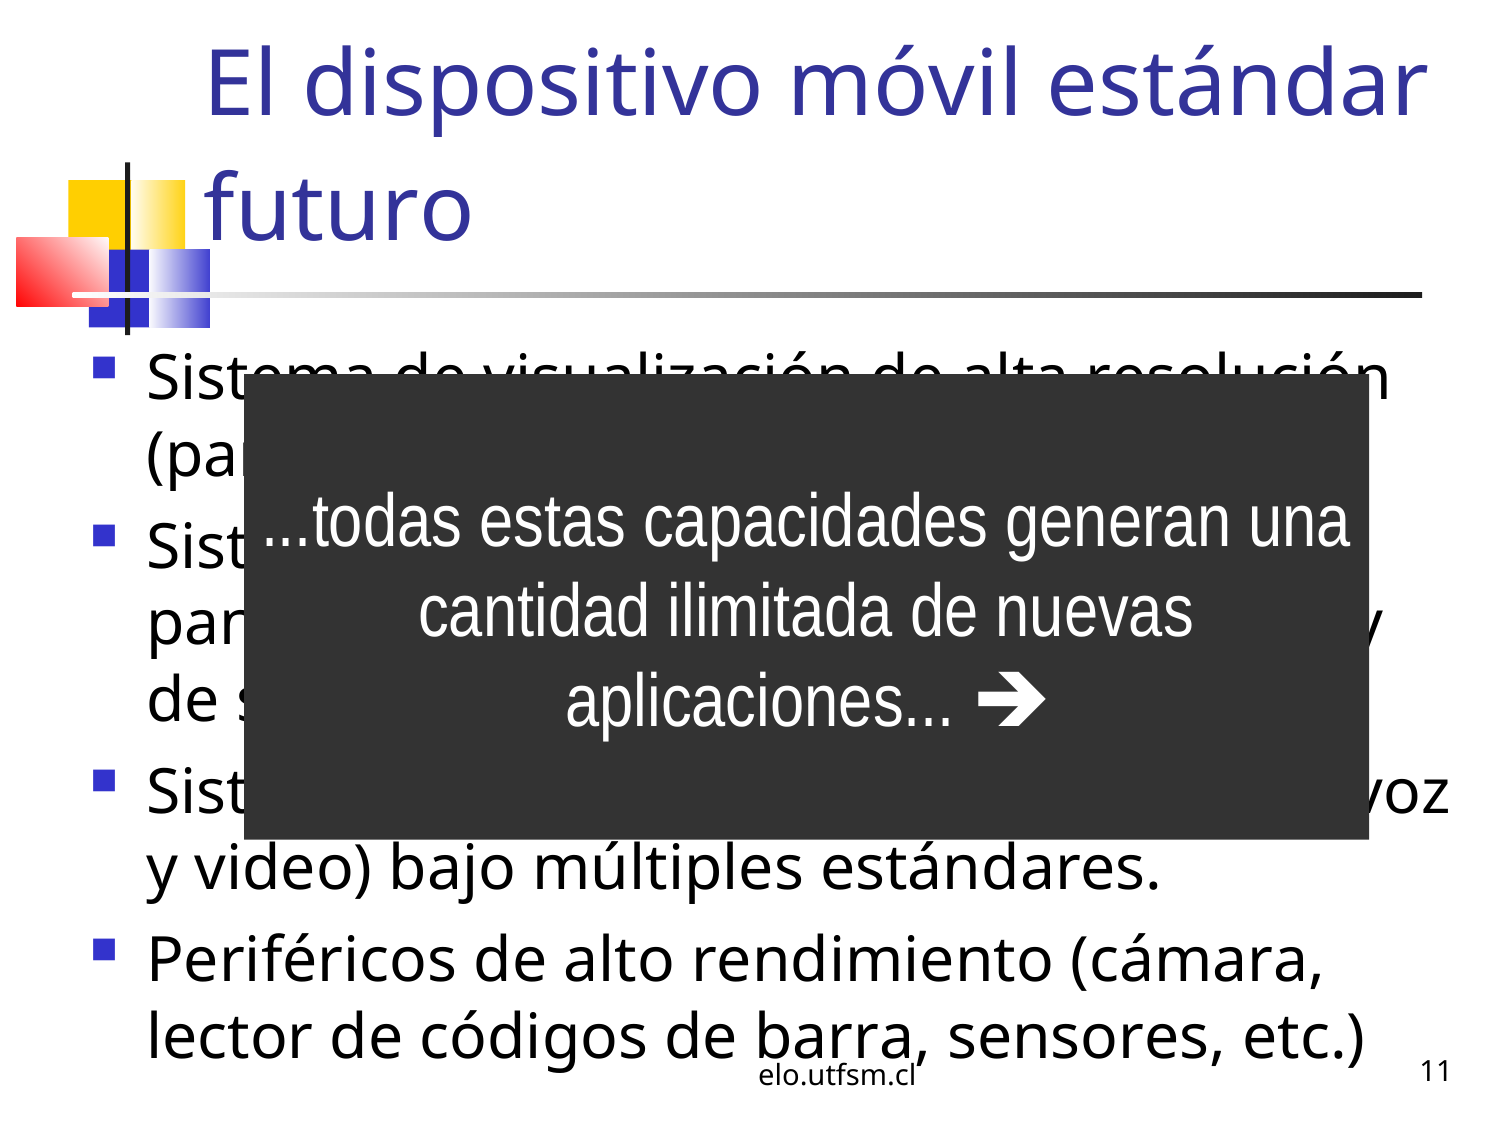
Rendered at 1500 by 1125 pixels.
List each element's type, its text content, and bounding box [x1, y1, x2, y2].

text_box <number> [1155, 1024, 1468, 1100]
text_box elo.utfsm.cl [599, 1024, 1075, 1100]
text_box ...todas estas capacidades generan una cantidad ilimitada de nuevas aplicaciones...  [244, 374, 1370, 840]
list Sistema de visualización de alta resolución (pantallas, mini proyectores) Sistemas avanzados de entrada (teclados, pantallas táctiles, reconocimiento de voz y de señas, etc.) Sistemas de comunicación digital (datos, voz y video) bajo múltiples estándares. Periféricos de alto rendimiento (cámara, lector de códigos de barra, sensores, etc.) [75, 331, 1469, 1057]
title El dispositivo móvil estándar futuro [188, 35, 1468, 276]
